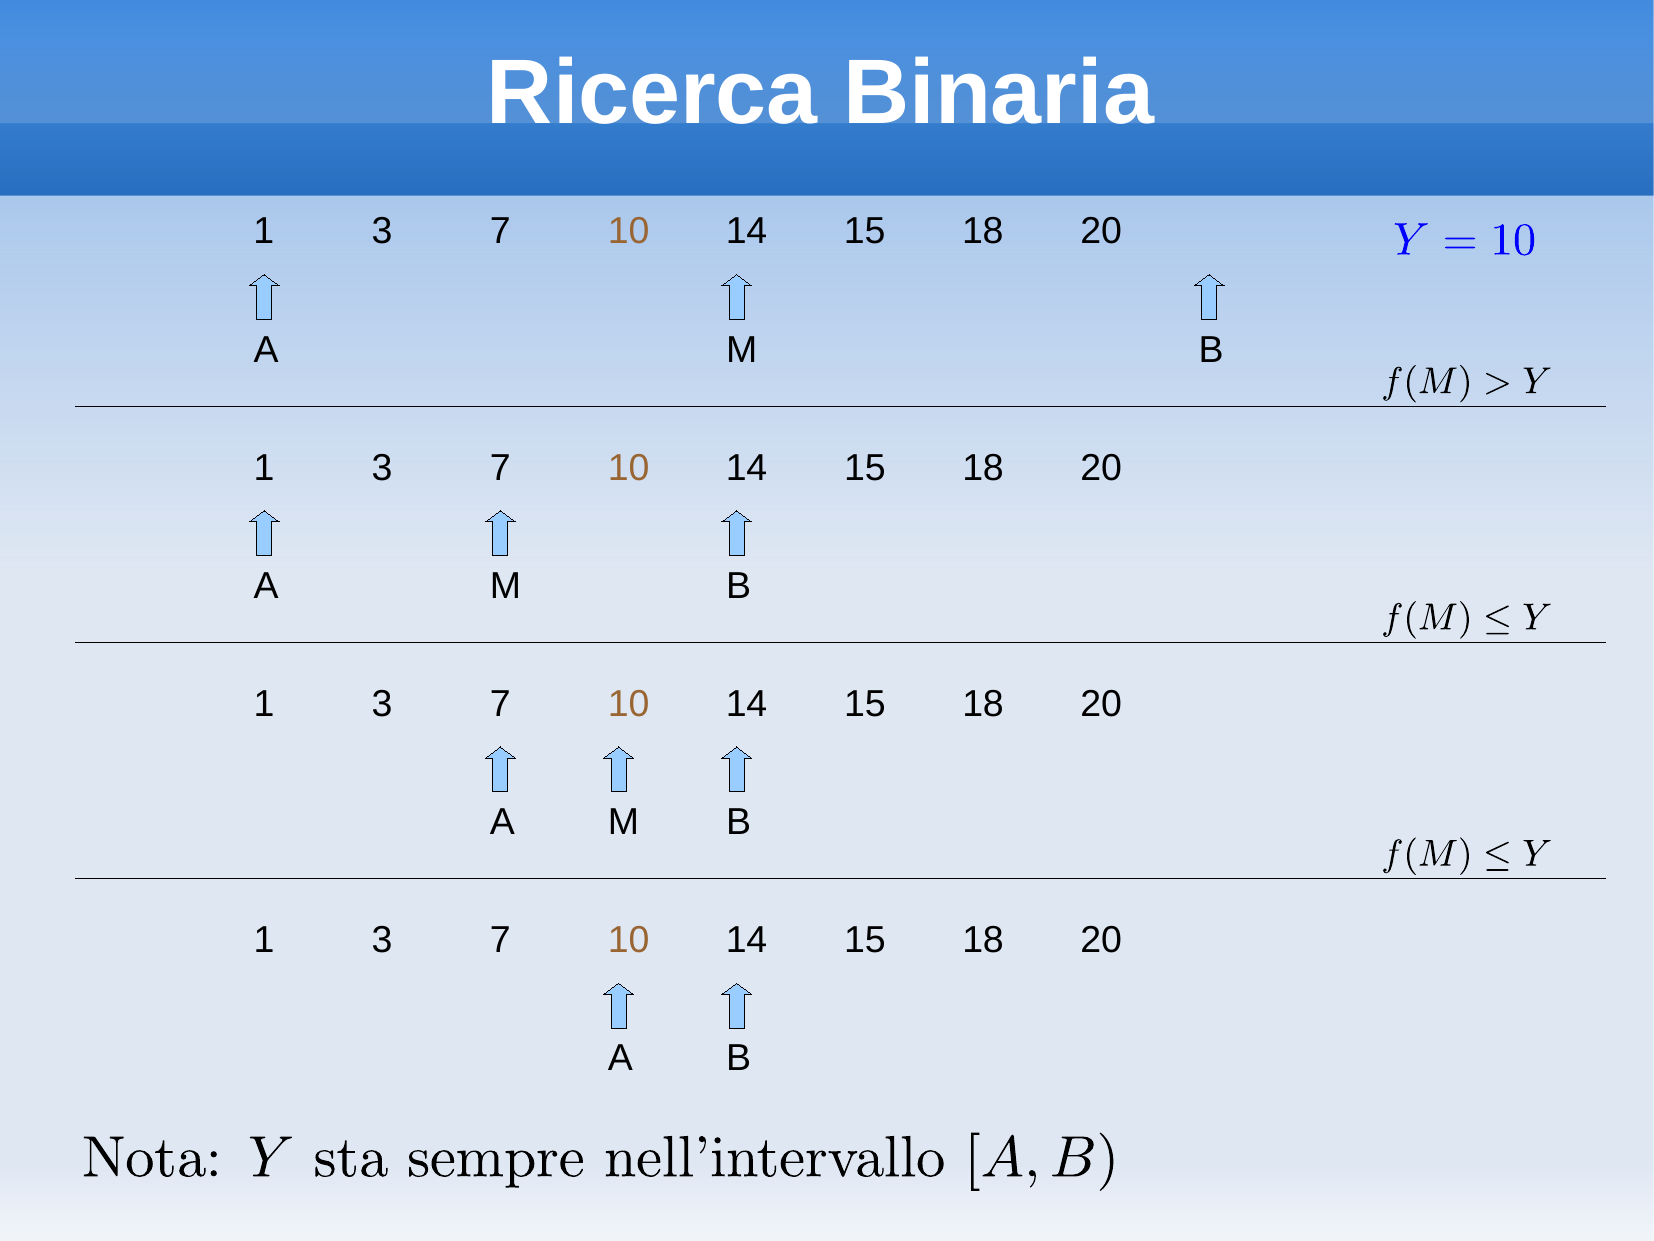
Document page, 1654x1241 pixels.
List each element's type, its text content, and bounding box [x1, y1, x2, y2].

text_box 3 [356, 202, 408, 260]
text_box 10 [593, 438, 665, 496]
text_box [721, 274, 752, 320]
text_box B [711, 1029, 766, 1087]
text_box A [474, 793, 530, 850]
text_box 15 [829, 438, 901, 496]
text_box [1392, 223, 1536, 256]
text_box 18 [947, 911, 1019, 969]
text_box B [1183, 320, 1239, 378]
text_box [603, 983, 634, 1029]
text_box 1 [238, 202, 290, 260]
text_box B [711, 556, 766, 614]
text_box [1381, 601, 1553, 639]
text_box 10 [593, 675, 665, 732]
text_box [721, 746, 752, 792]
text_box 1 [238, 438, 290, 496]
text_box B [711, 793, 766, 850]
text_box M [475, 556, 536, 614]
text_box A [593, 1029, 648, 1087]
text_box 14 [711, 911, 783, 969]
text_box 20 [1065, 438, 1137, 496]
text_box 7 [475, 911, 526, 969]
text_box [485, 746, 516, 792]
text_box 3 [356, 675, 408, 732]
text_box [249, 274, 280, 320]
text_box 10 [593, 911, 665, 969]
text_box 14 [711, 675, 783, 732]
text_box 1 [238, 911, 290, 969]
title Ricerca Binaria [76, 0, 1565, 196]
text_box [1381, 364, 1553, 403]
text_box A [238, 320, 294, 378]
text_box [603, 746, 634, 792]
text_box 10 [593, 202, 665, 260]
text_box 18 [947, 438, 1019, 496]
text_box 3 [356, 911, 408, 969]
text_box 7 [475, 675, 526, 732]
text_box 15 [829, 675, 901, 732]
text_box [1381, 837, 1553, 875]
text_box M [593, 793, 655, 850]
text_box [721, 983, 752, 1029]
text_box 20 [1065, 675, 1137, 732]
text_box 15 [829, 202, 901, 260]
text_box [249, 510, 280, 556]
text_box 7 [474, 202, 526, 260]
text_box 14 [711, 438, 783, 496]
text_box 18 [947, 202, 1019, 260]
text_box 15 [829, 911, 901, 969]
text_box 20 [1065, 202, 1137, 260]
text_box [81, 1132, 1120, 1191]
text_box 14 [711, 202, 783, 260]
text_box [485, 510, 516, 556]
text_box [721, 510, 752, 556]
text_box 18 [947, 675, 1019, 732]
text_box 3 [356, 438, 408, 496]
text_box 20 [1065, 911, 1137, 969]
text_box [1194, 274, 1225, 320]
picture [0, 0, 1654, 1241]
text_box 1 [238, 675, 290, 732]
text_box A [238, 556, 294, 614]
text_box M [711, 320, 773, 378]
text_box 7 [475, 438, 526, 496]
